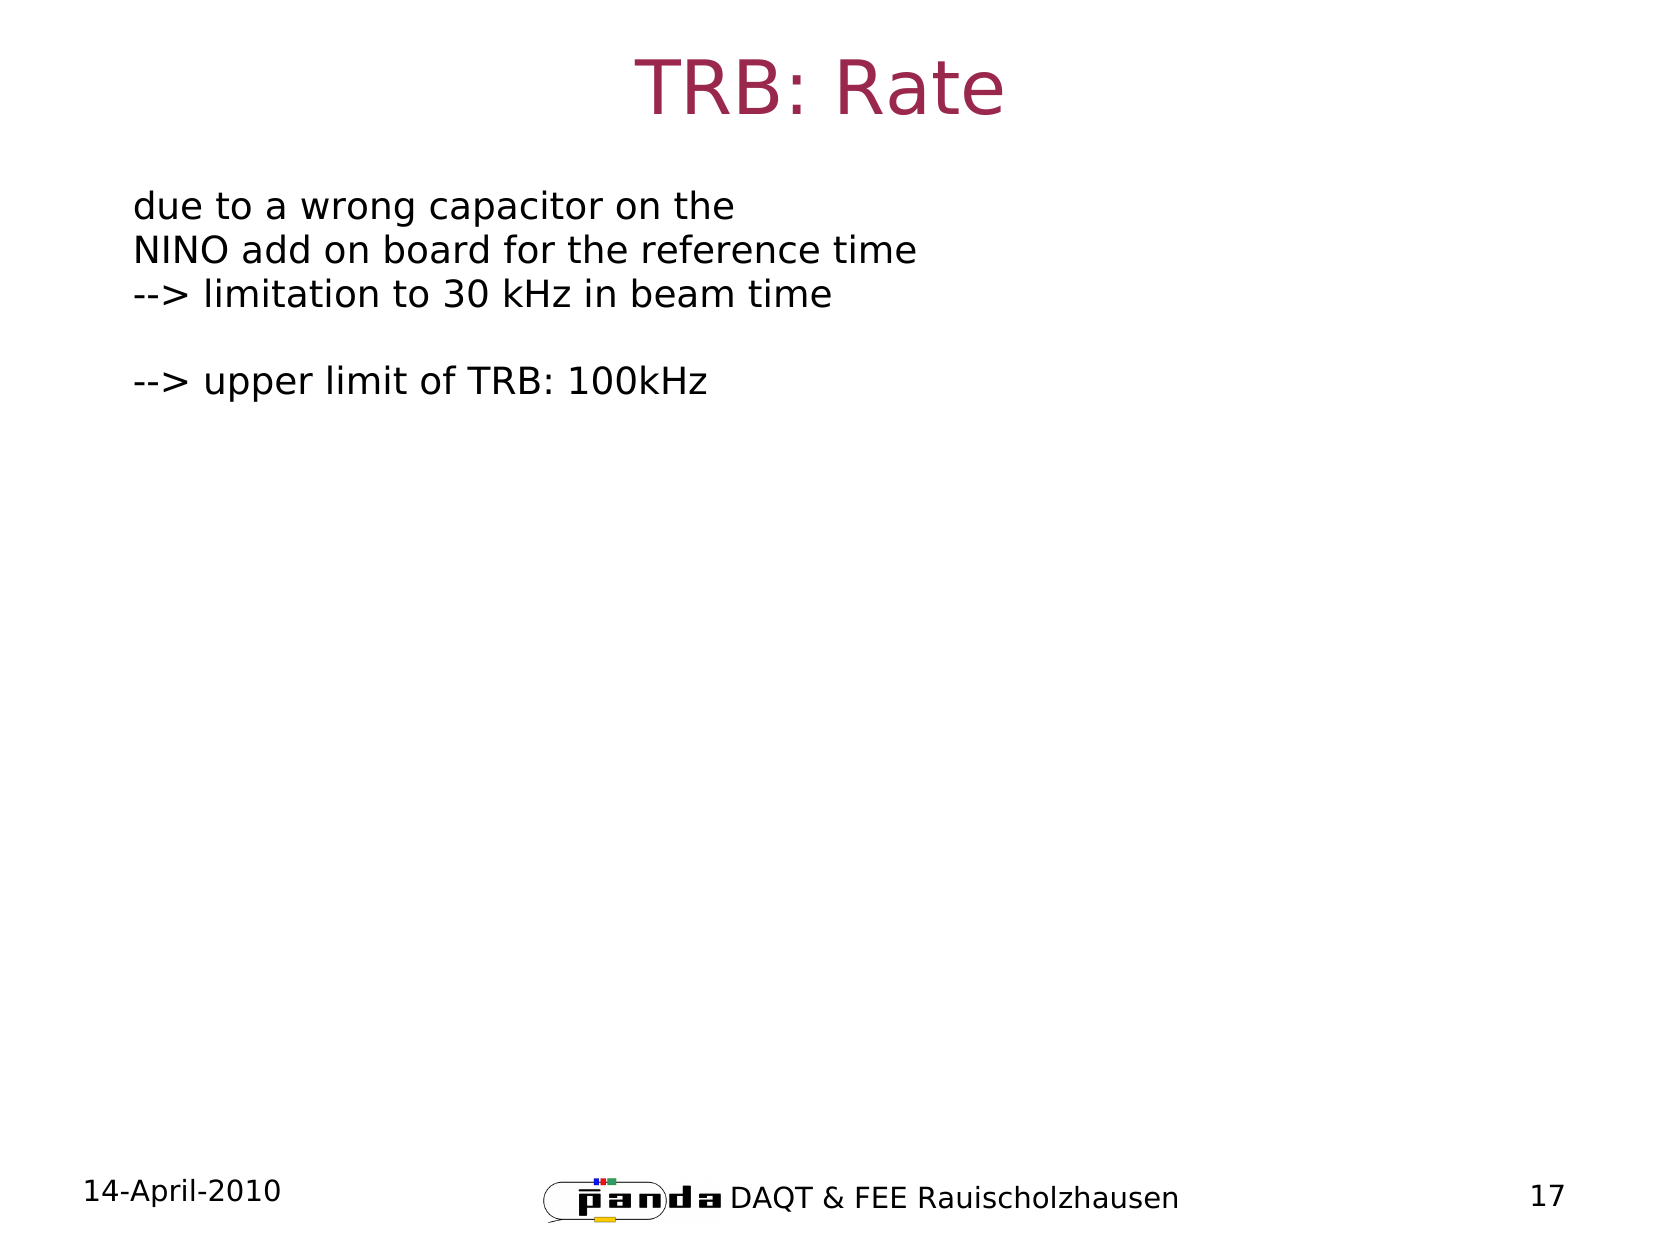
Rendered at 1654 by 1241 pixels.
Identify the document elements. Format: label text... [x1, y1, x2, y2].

text_box due to a wrong capacitor on the NINO add on board for the reference time --> limitation to 30 kHz in beam time --> upper limit of TRB: 100kHz [118, 177, 917, 411]
picture [543, 1178, 721, 1223]
title TRB: Rate [76, 36, 1565, 141]
